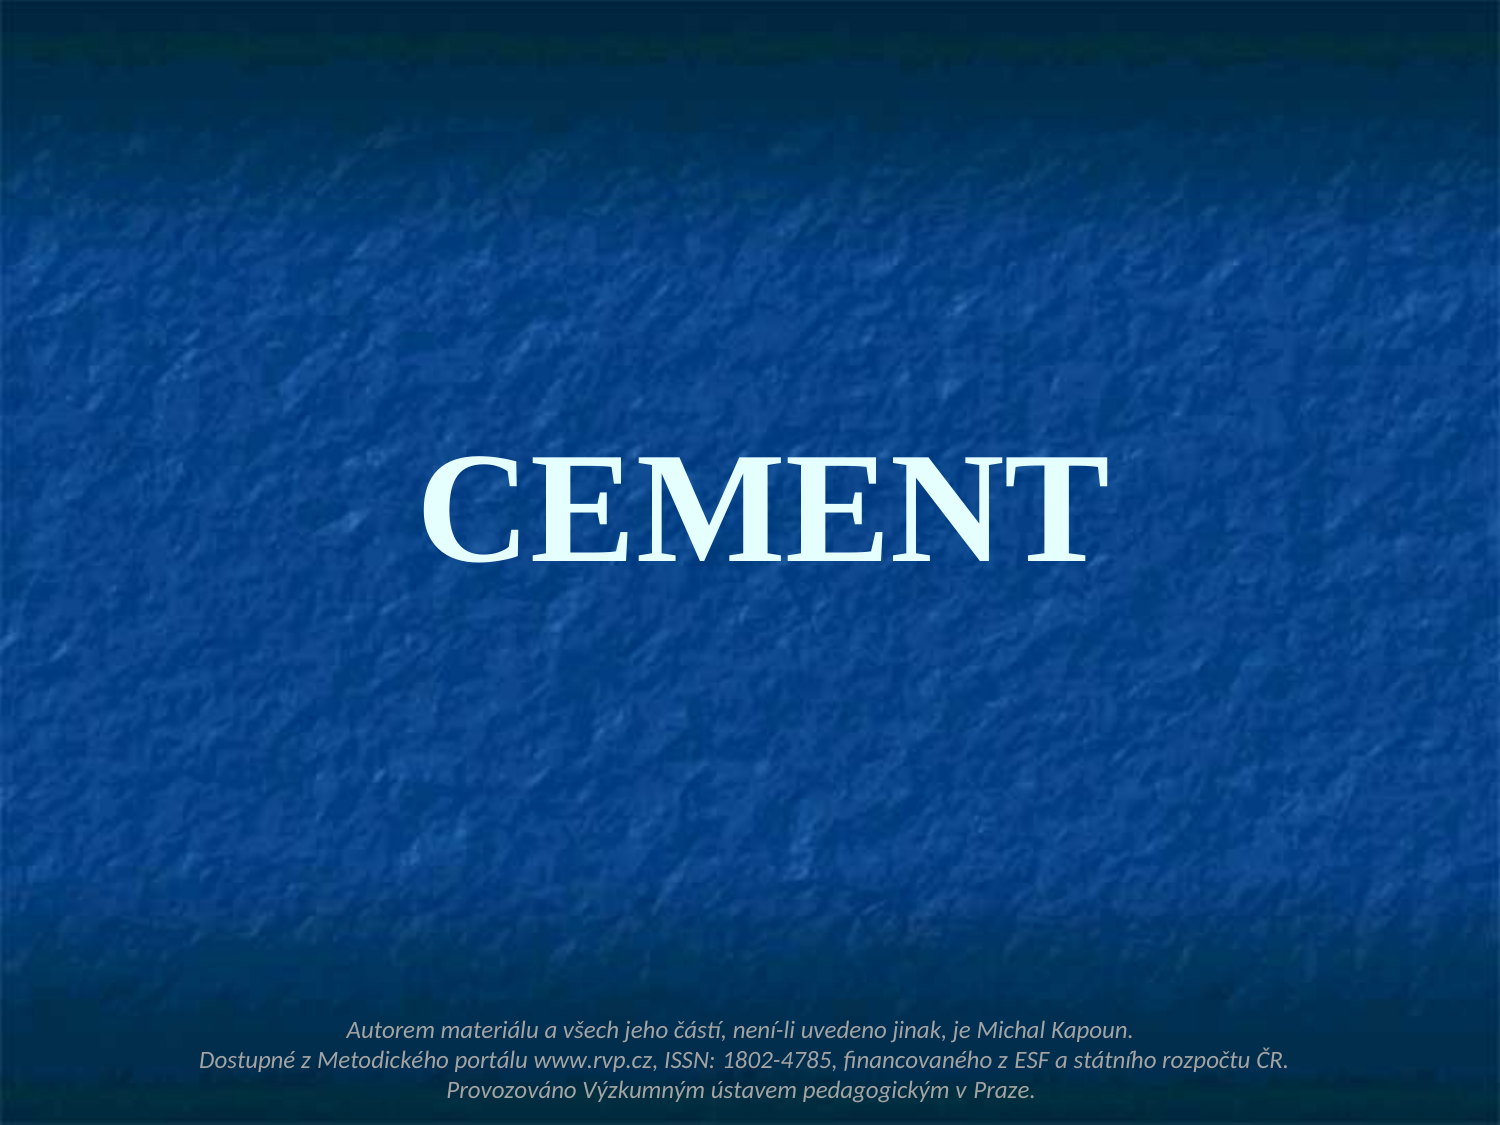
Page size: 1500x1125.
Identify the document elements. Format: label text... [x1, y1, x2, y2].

title CEMENT [88, 385, 1439, 611]
picture [0, 0, 1500, 1125]
text_box Autorem materiálu a všech jeho částí, není-li uvedeno jinak, je Michal Kapoun. Dostupné z Metodického portálu www.rvp.cz, ISSN: 1802-4785, financovaného z ESF a státního rozpočtu ČR. Provozováno Výzkumným ústavem pedagogickým v Praze. [147, 1011, 1341, 1106]
